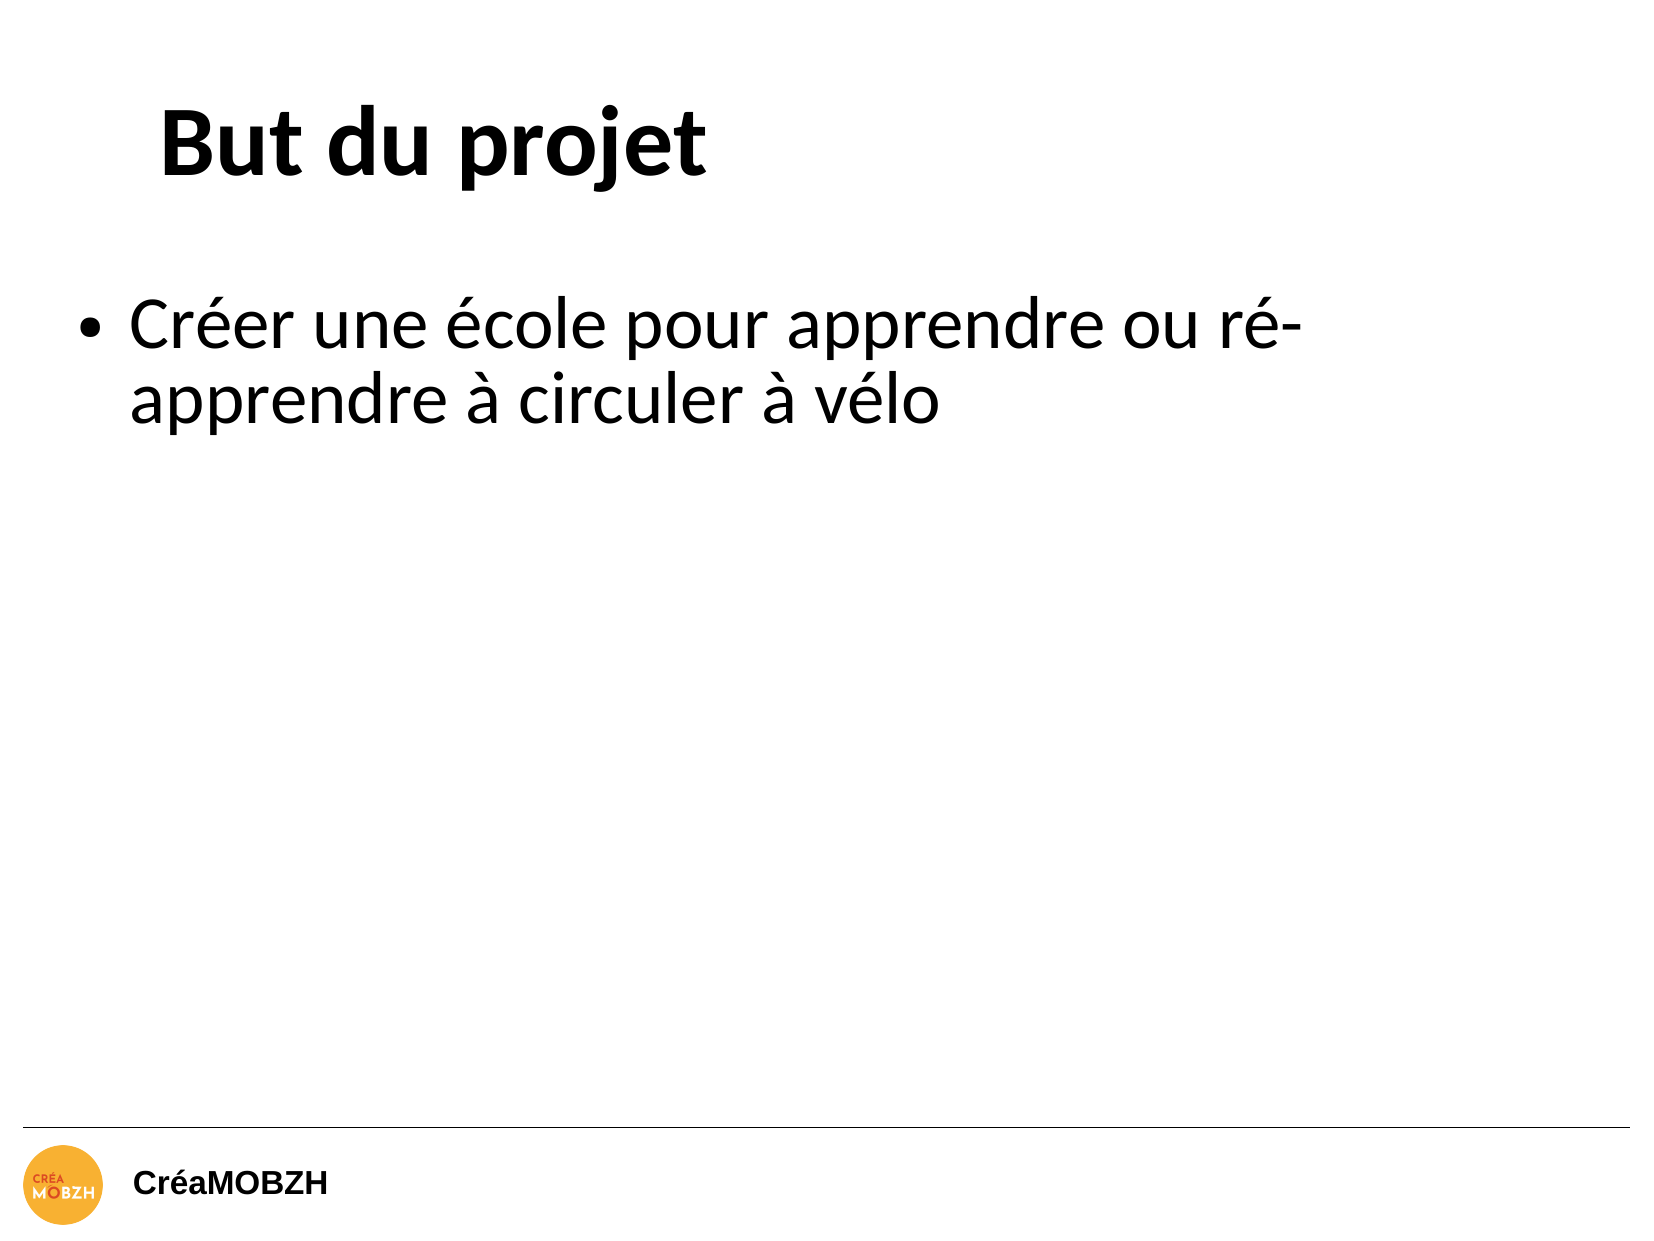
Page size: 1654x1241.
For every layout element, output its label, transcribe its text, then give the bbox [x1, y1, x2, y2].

text_box CréaMOBZH [118, 1157, 1040, 1241]
title But du projet [11, 47, 1347, 255]
picture [23, 1145, 103, 1225]
list Créer une école pour apprendre ou ré-apprendre à circuler à vélo [59, 291, 1548, 1111]
